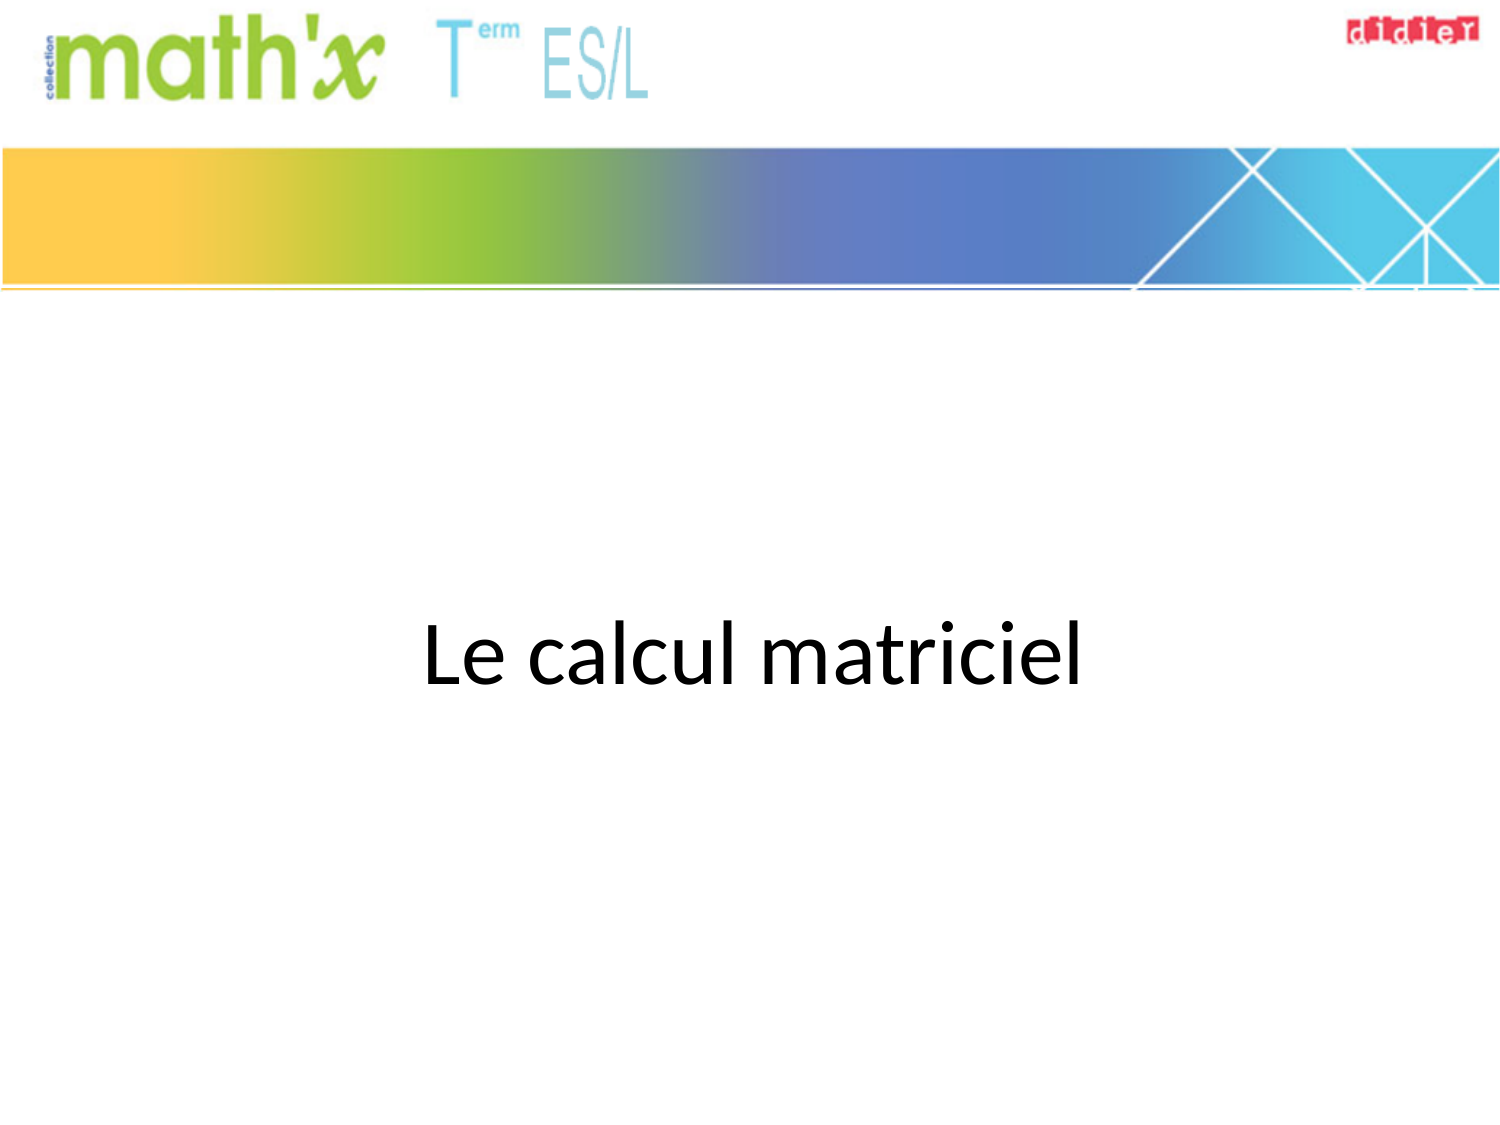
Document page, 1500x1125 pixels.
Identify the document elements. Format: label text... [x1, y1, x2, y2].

picture [0, 0, 1500, 288]
title Le calcul matriciel [117, 527, 1393, 769]
